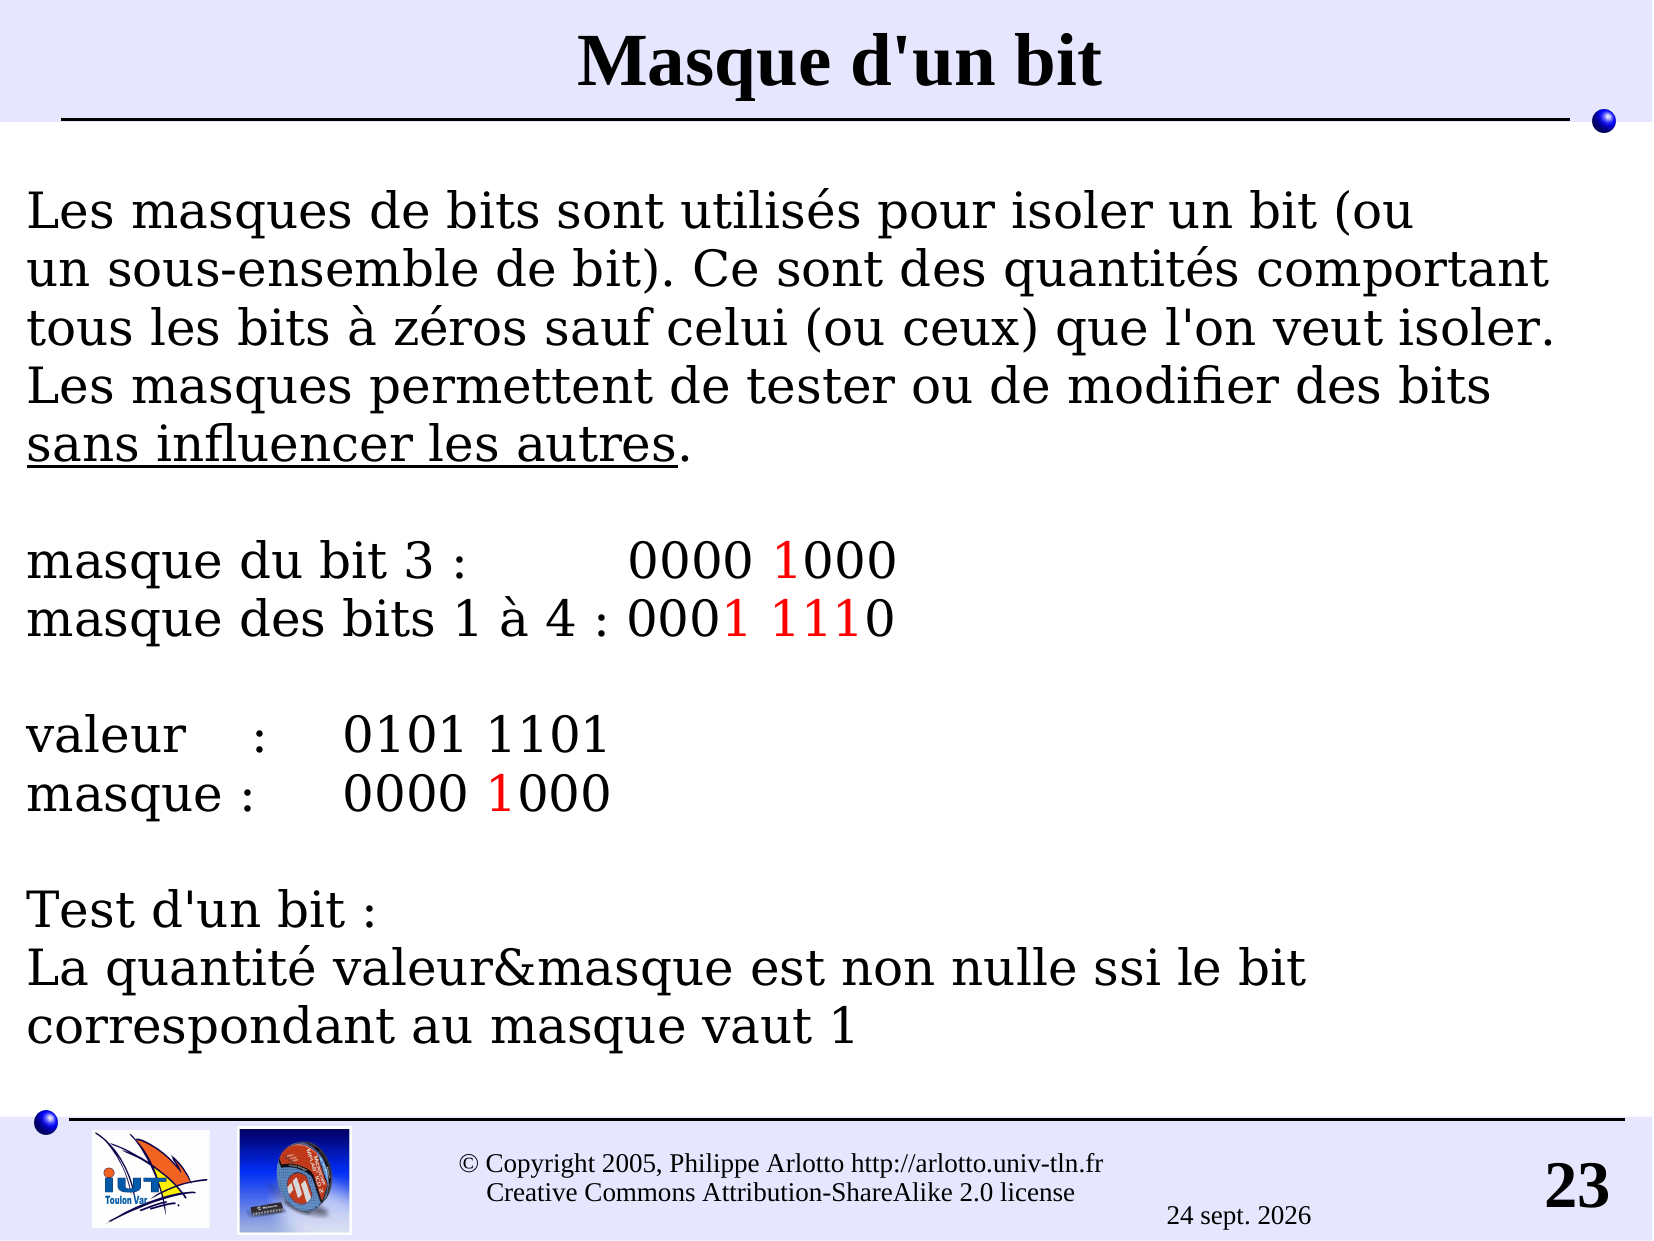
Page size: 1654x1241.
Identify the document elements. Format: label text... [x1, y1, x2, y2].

text_box Les masques de bits sont utilisés pour isoler un bit (ou un sous-ensemble de bit). Ce sont des quantités comportant tous les bits à zéros sauf celui (ou ceux) que l'on veut isoler. Les masques permettent de tester ou de modifier des bits sans influencer les autres. masque du bit 3 : 0000 1000 masque des bits 1 à 4 : 0001 1110 valeur : 0101 1101 masque : 0000 1000 Test d'un bit : La quantité valeur&masque est non nulle ssi le bit correspondant au masque vaut 1 [26, 182, 1558, 1056]
title Masque d'un bit [95, 11, 1585, 110]
picture [237, 1126, 352, 1235]
